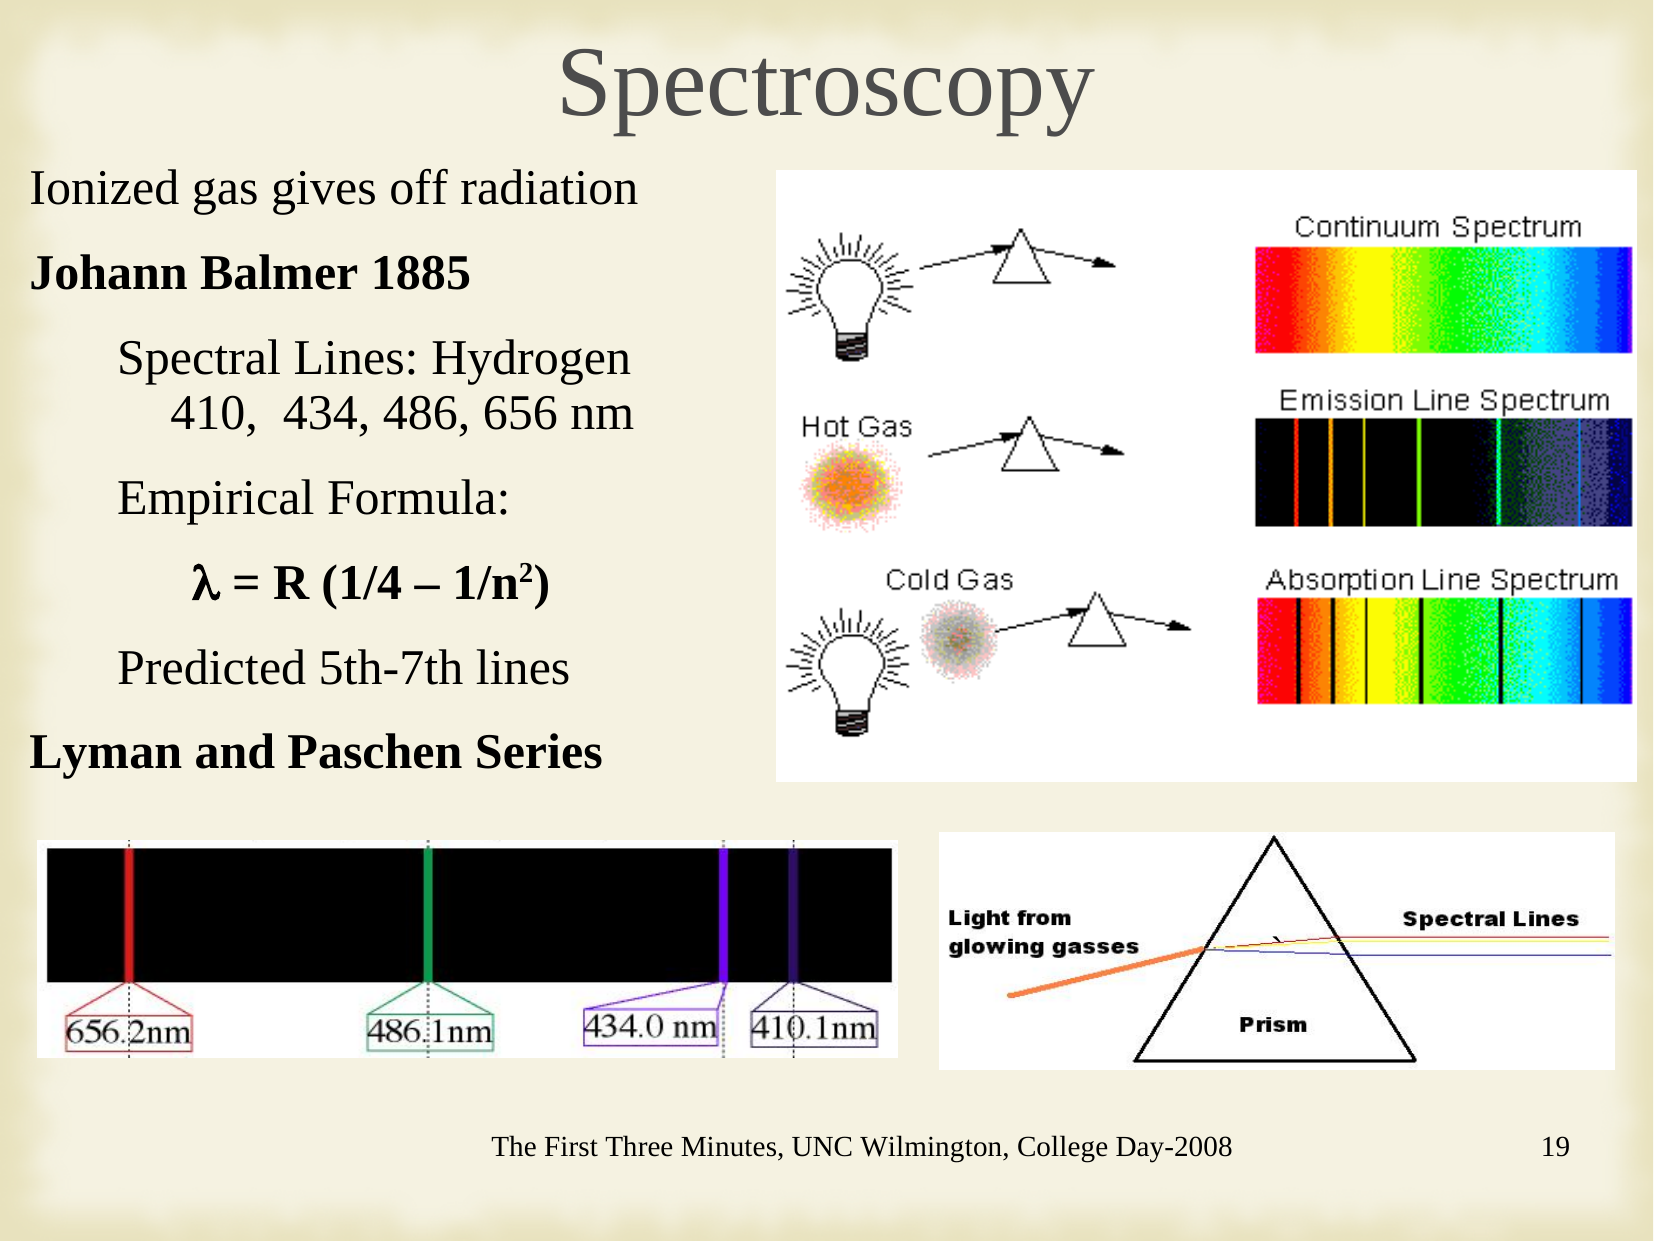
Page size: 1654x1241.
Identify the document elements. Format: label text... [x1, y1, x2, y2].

list Ionized gas gives off radiation Johann Balmer 1885 Spectral Lines: Hydrogen 410, 434, 486, 656 nm Empirical Formula: l = R (1/4 – 1/n2) Predicted 5th-7th lines Lyman and Paschen Series [11, 160, 738, 846]
title Spectroscopy [82, 0, 1571, 186]
picture [0, 0, 1654, 1241]
